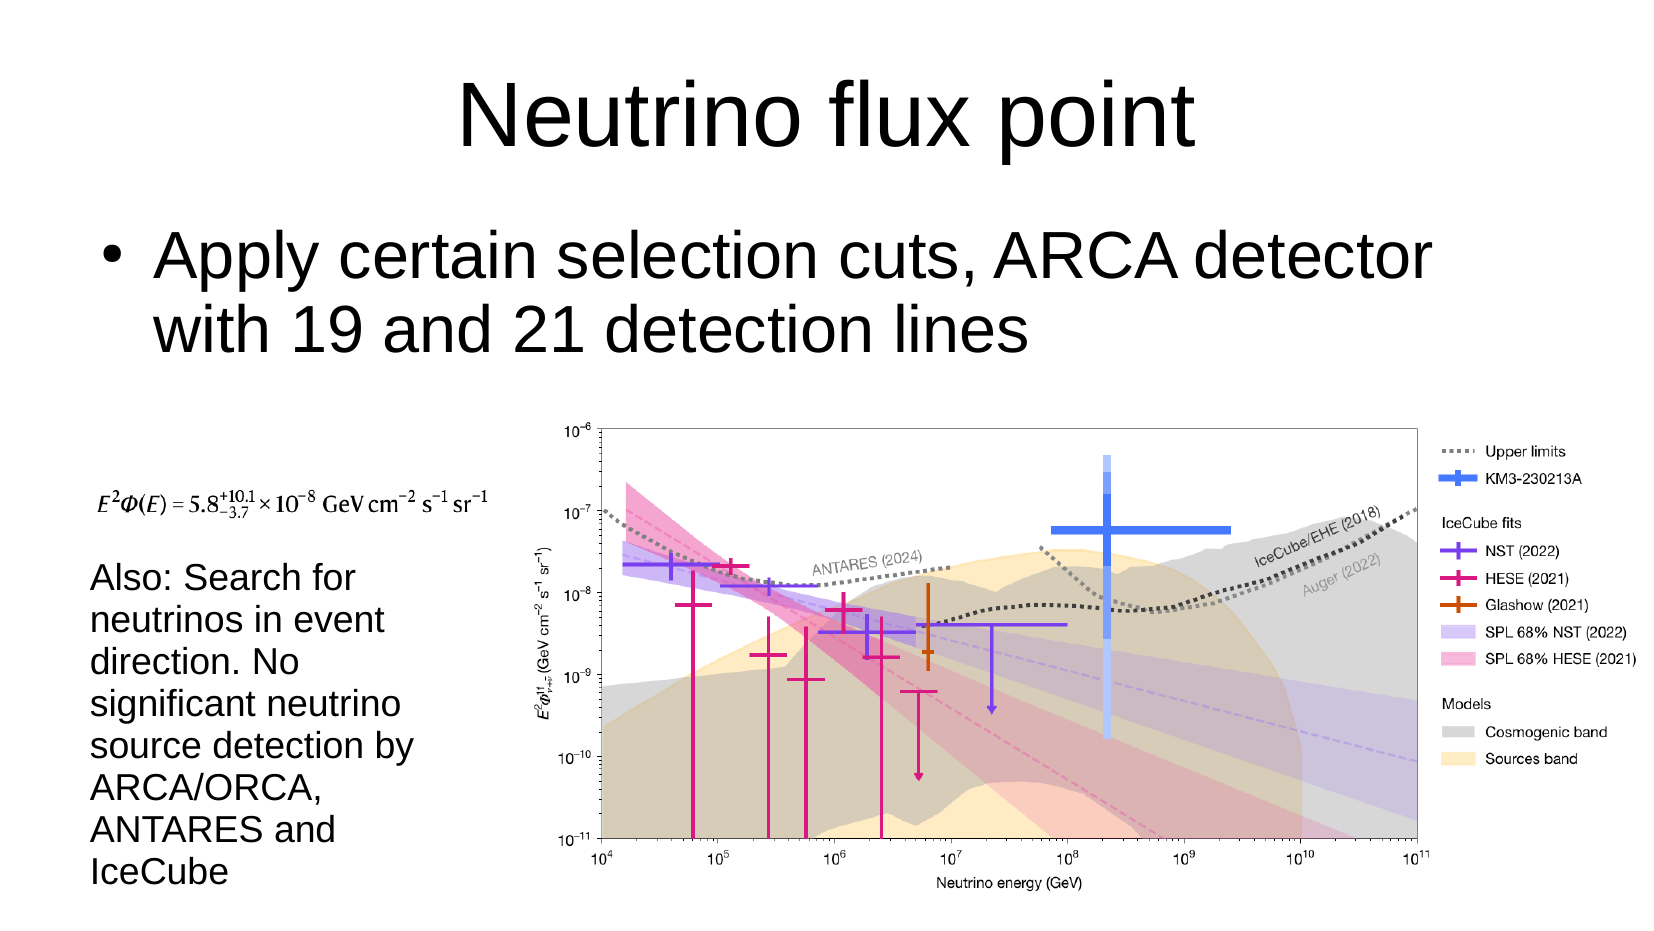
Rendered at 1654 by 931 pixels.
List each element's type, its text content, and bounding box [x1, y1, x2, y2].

title Neutrino flux point [82, 37, 1571, 193]
picture [82, 470, 488, 526]
picture [520, 414, 1651, 901]
text_box Also: Search for neutrinos in event direction. No significant neutrino source detection by ARCA/ORCA, ANTARES and IceCube [75, 548, 488, 900]
list Apply certain selection cuts, ARCA detector with 19 and 21 detection lines [82, 217, 1571, 563]
